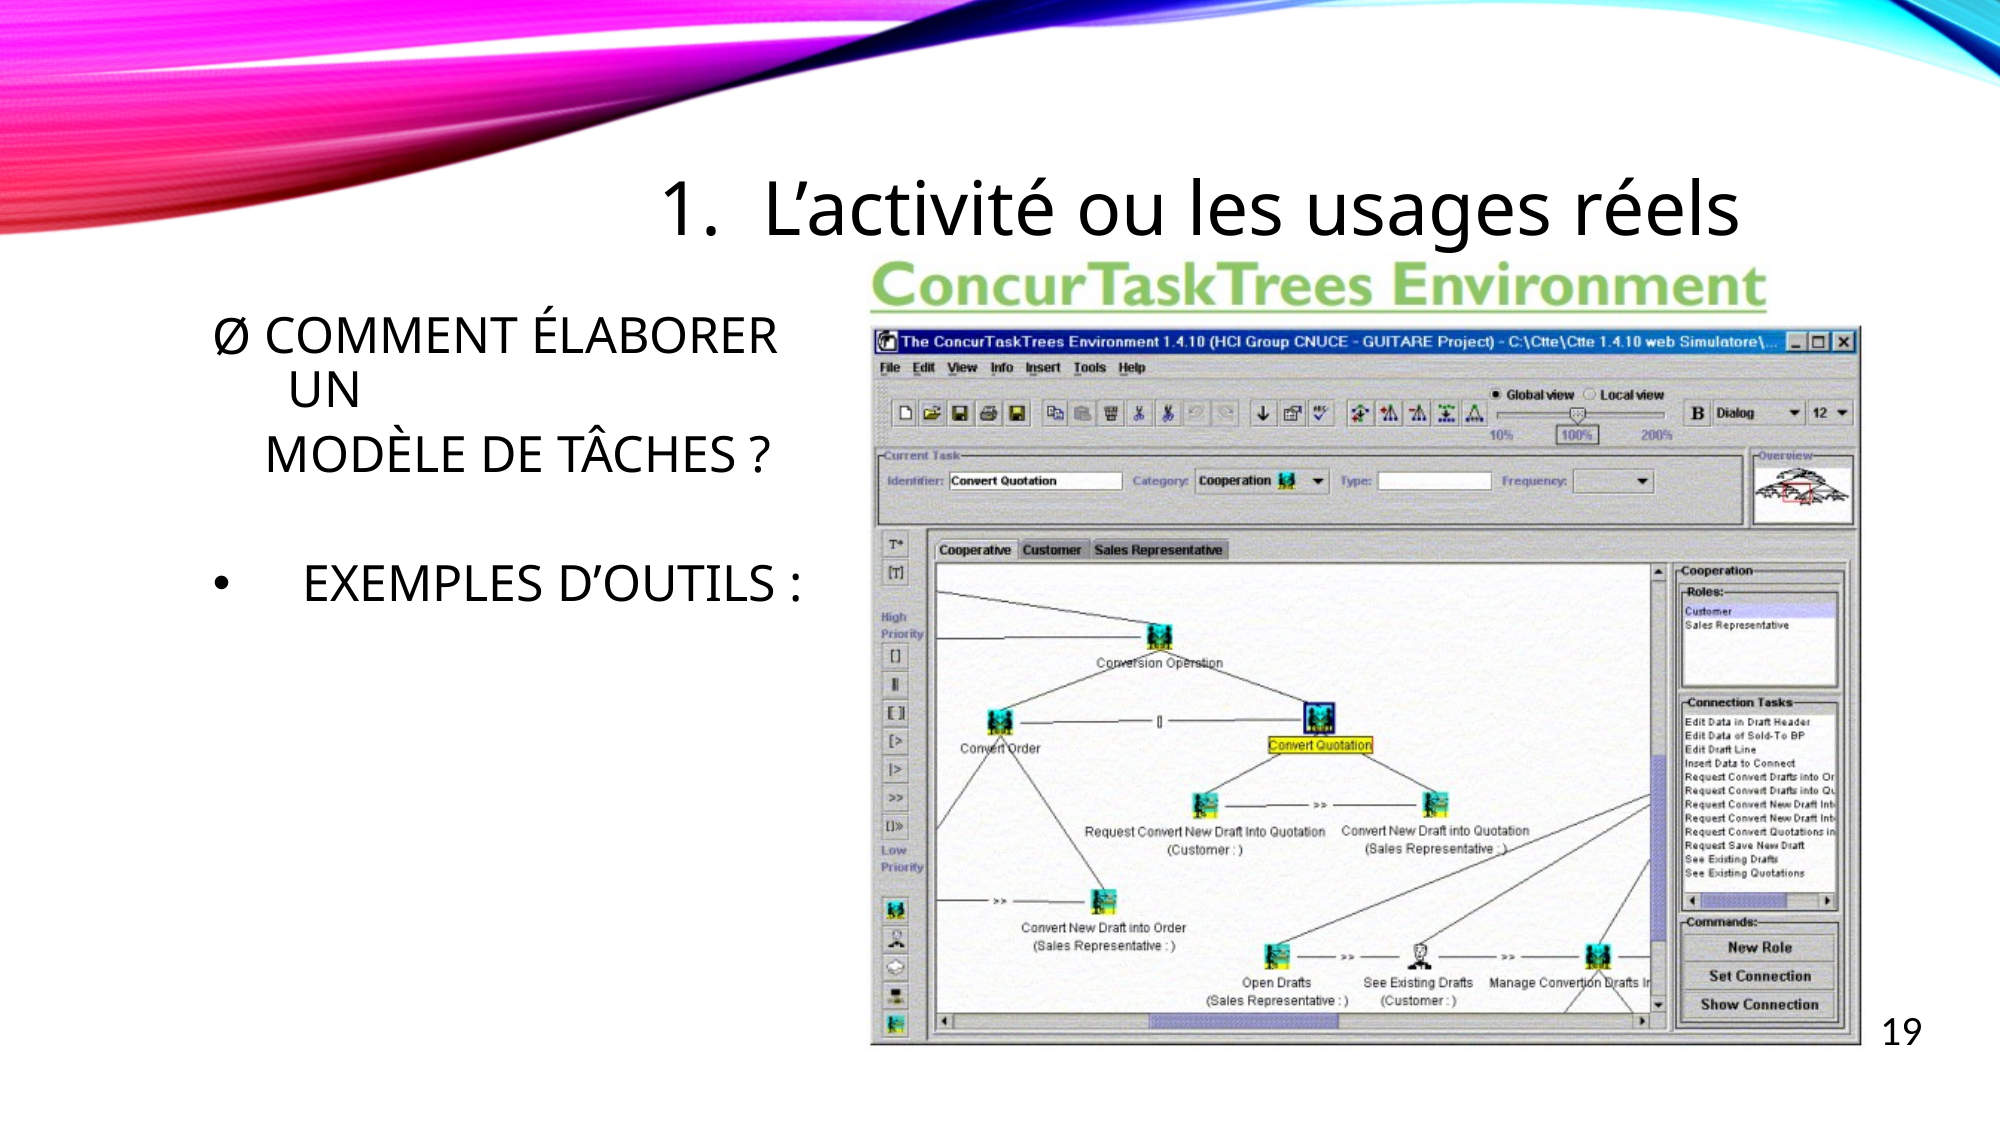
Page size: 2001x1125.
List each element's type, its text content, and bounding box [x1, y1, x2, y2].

title L’activité ou les usages réels [474, 125, 1888, 338]
picture [866, 253, 1866, 1051]
list COMMENT ÉLABORER UN MODÈLE DE TÂCHES ? EXEMPLES D’OUTILS : [47, 303, 853, 609]
text_box <numéro> [1865, 996, 1956, 1059]
picture [0, 0, 2000, 237]
